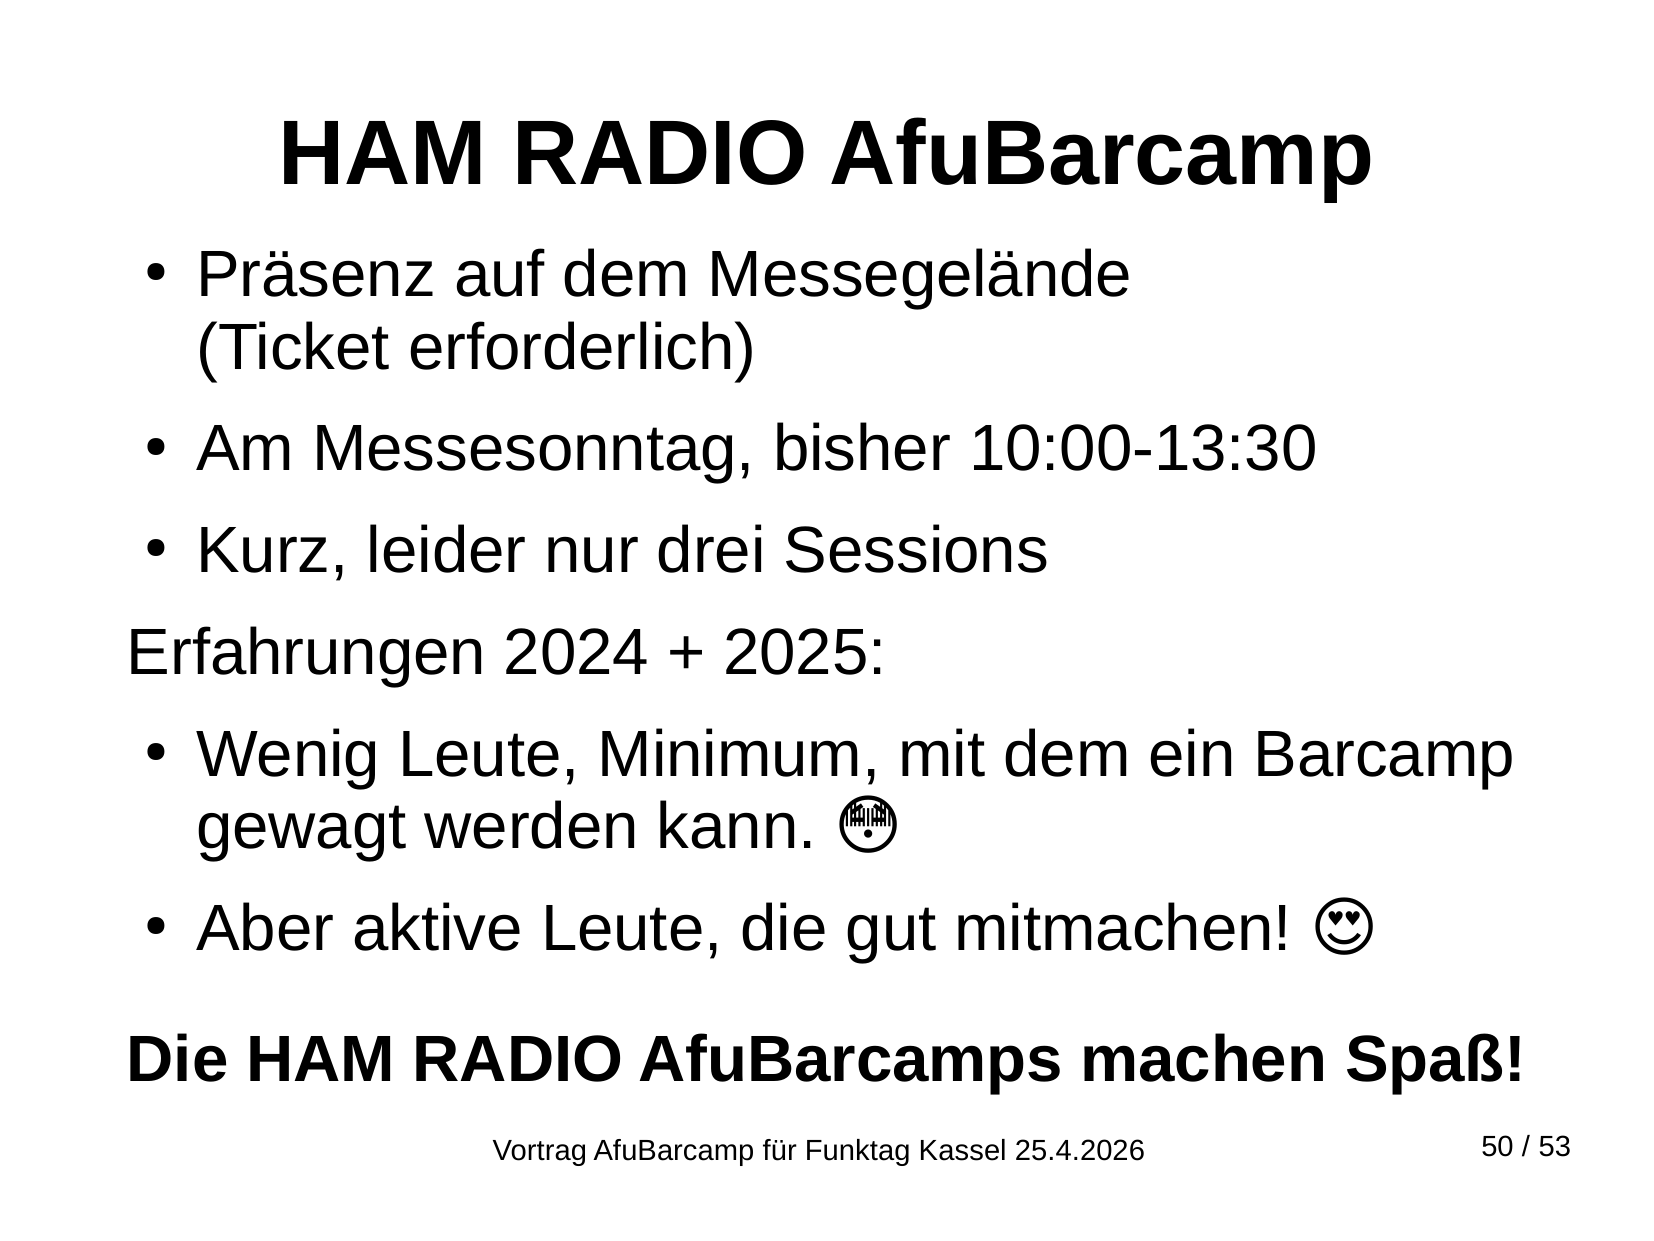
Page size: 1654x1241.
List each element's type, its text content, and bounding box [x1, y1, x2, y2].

title HAM RADIO AfuBarcamp [82, 49, 1571, 237]
list Präsenz auf dem Messegelände (Ticket erforderlich) Am Messesonntag, bisher 10:00-13:30 Kurz, leider nur drei Sessions Erfahrungen 2024 + 2025: Wenig Leute, Minimum, mit dem ein Barcamp gewagt werden kann. 😳 Aber aktive Leute, die gut mitmachen! 😍 Die HAM RADIO AfuBarcamps machen Spaß! [82, 237, 1571, 1099]
